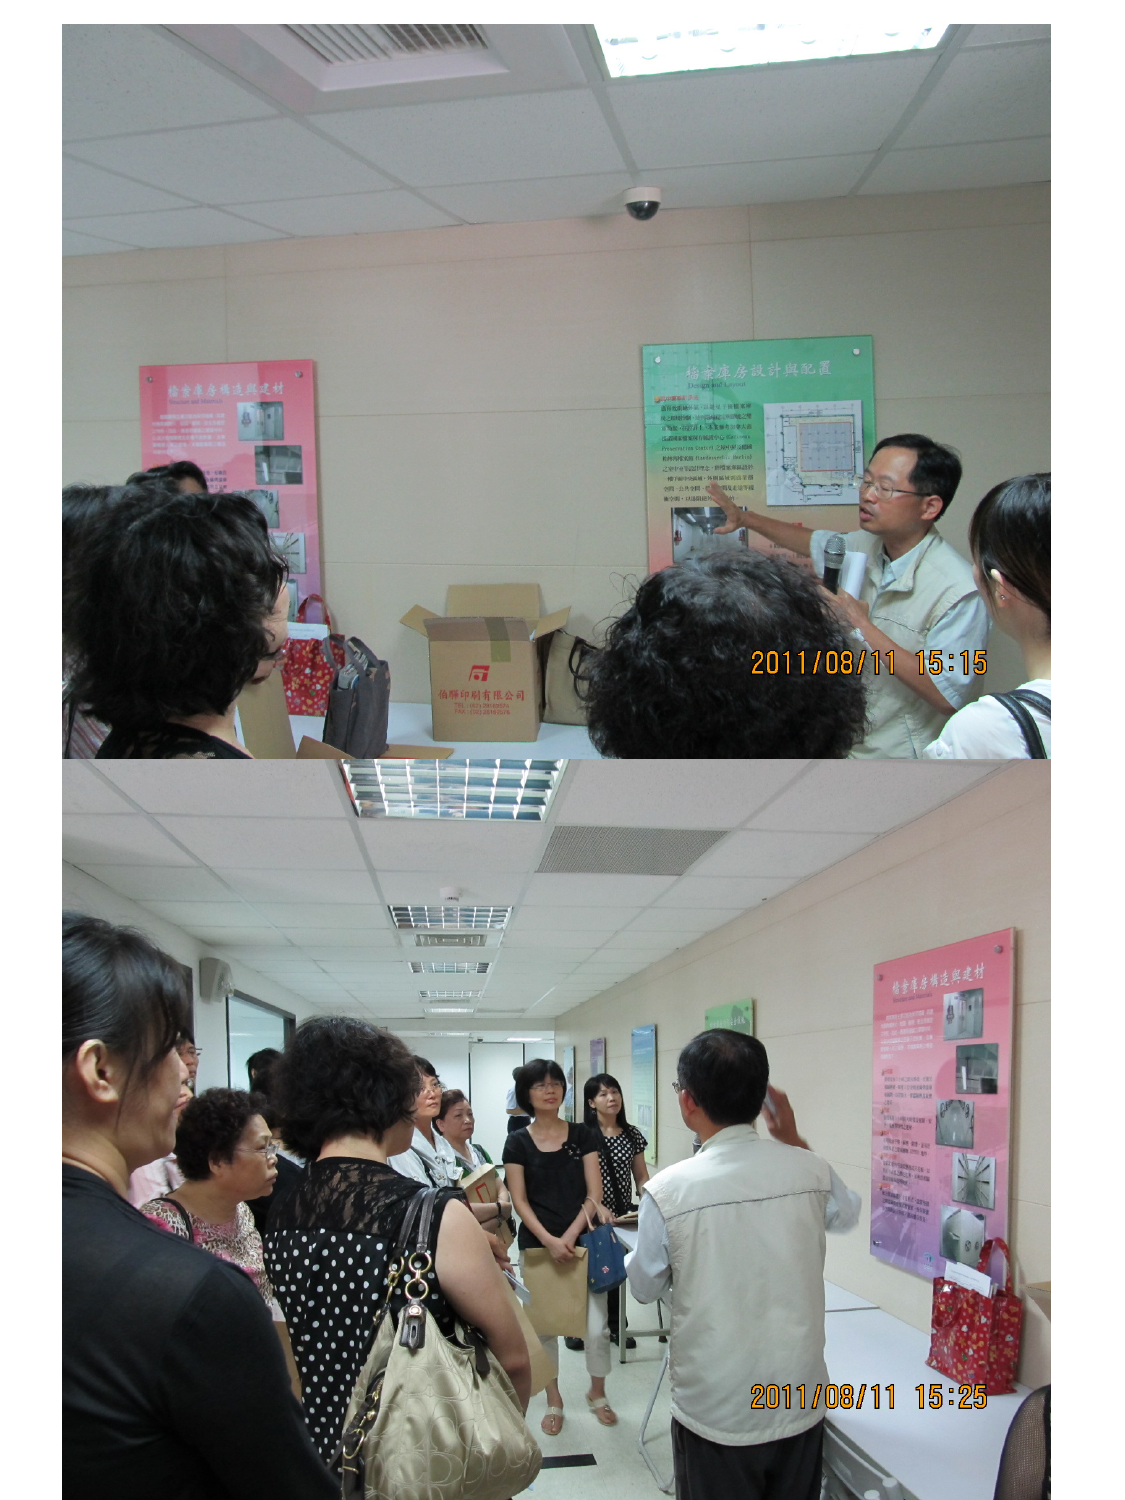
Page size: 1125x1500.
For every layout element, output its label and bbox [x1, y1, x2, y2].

picture [62, 24, 1051, 1500]
